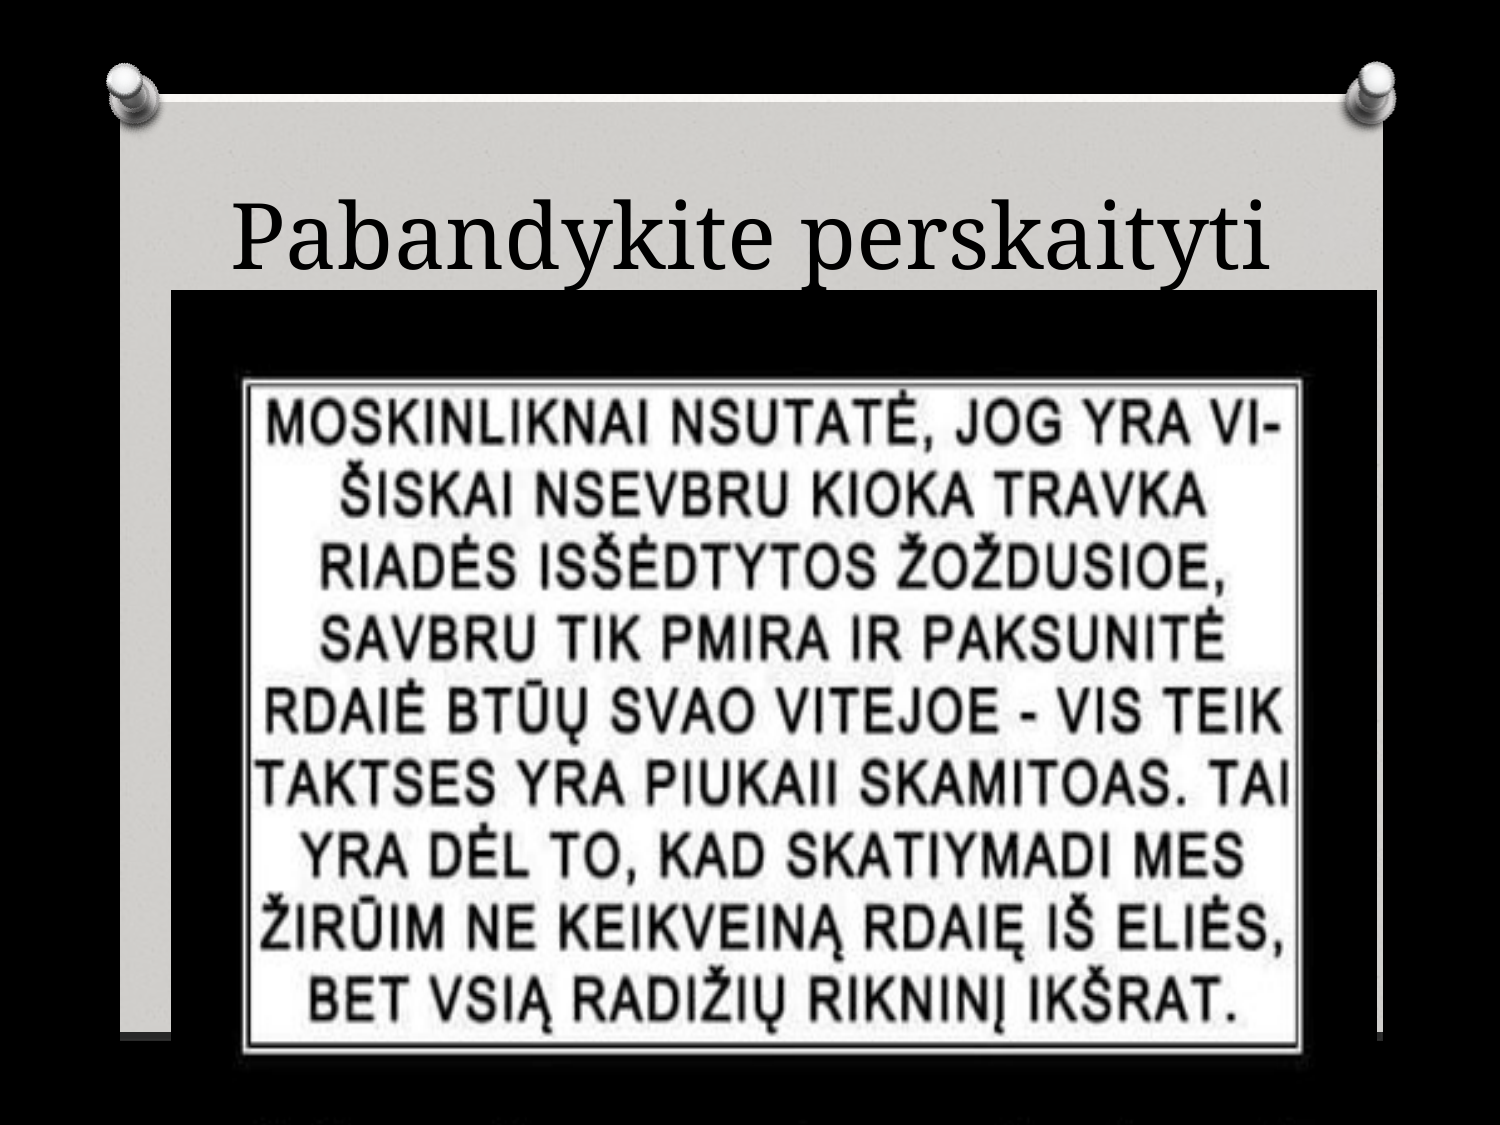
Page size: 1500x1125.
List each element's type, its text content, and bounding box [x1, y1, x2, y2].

title Pabandykite perskaityti [179, 134, 1323, 290]
picture [171, 290, 1377, 1125]
